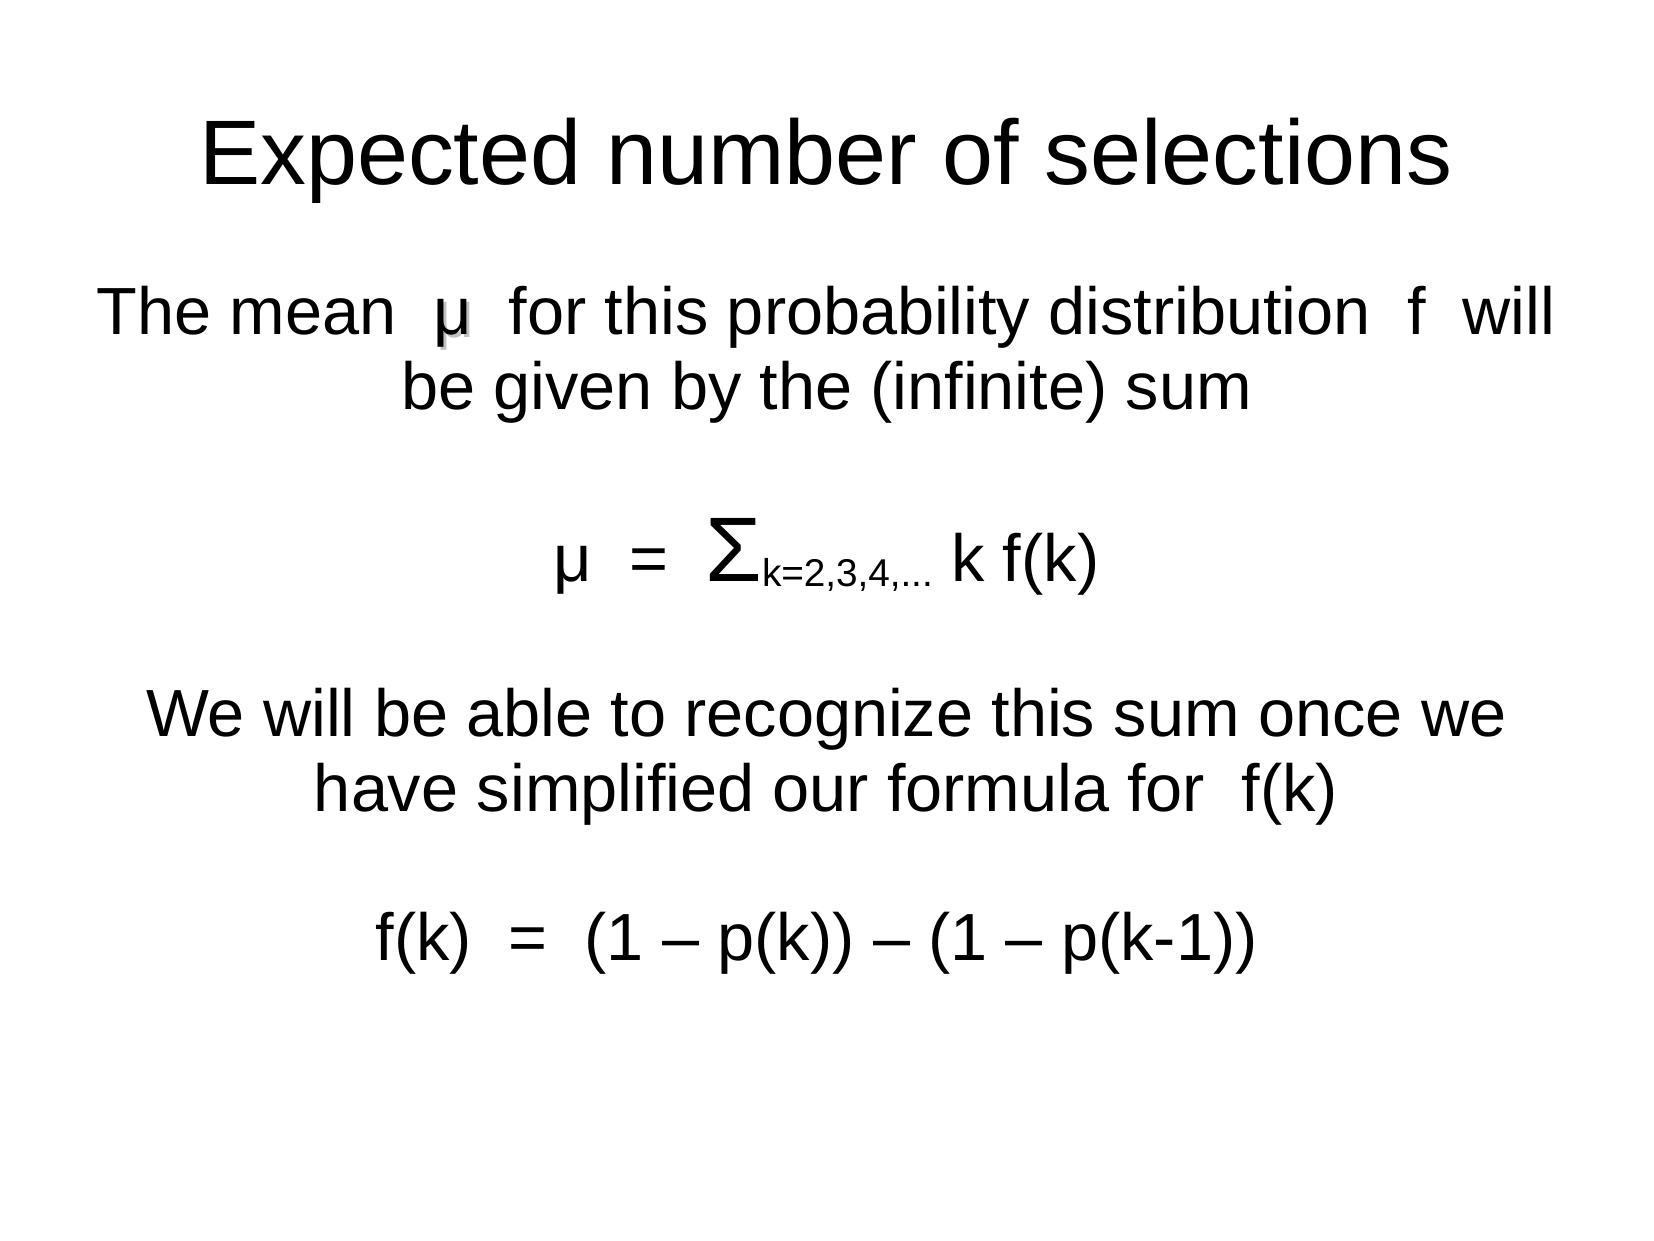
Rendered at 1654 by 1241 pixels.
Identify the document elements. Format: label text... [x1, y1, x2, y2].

title Expected number of selections [82, 56, 1571, 250]
subtitle The mean μ for this probability distribution f will be given by the (infinite) sum μ = Σk=2,3,4,... k f(k) We will be able to recognize this sum once we have simplified our formula for f(k) f(k) = (1 – p(k)) – (1 – p(k-1)) [82, 265, 1571, 1133]
